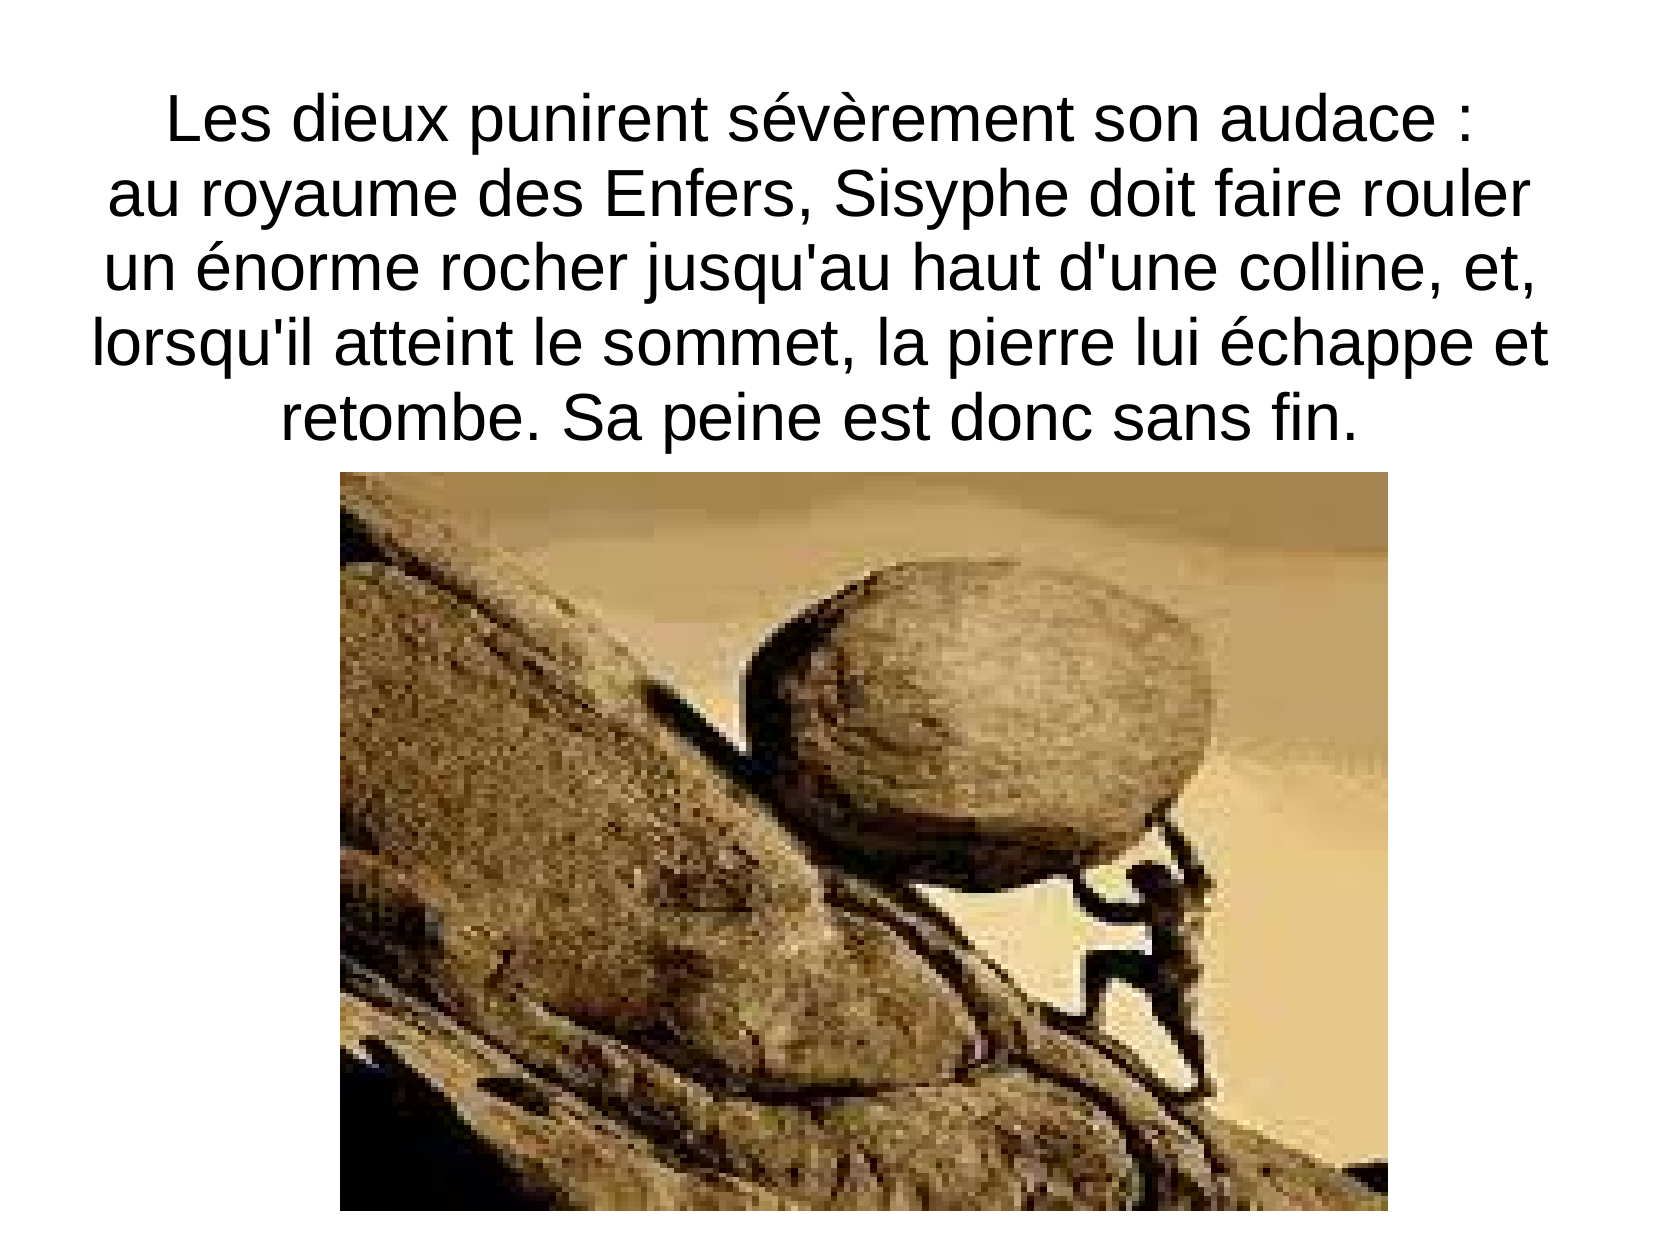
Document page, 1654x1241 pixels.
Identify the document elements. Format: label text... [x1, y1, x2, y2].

picture [340, 472, 1388, 1211]
subtitle Les dieux punirent sévèrement son audace : au royaume des Enfers, Sisyphe doit faire rouler un énorme rocher jusqu'au haut d'une colline, et, lorsqu'il atteint le sommet, la pierre lui échappe et retombe. Sa peine est donc sans fin. [76, 0, 1565, 739]
